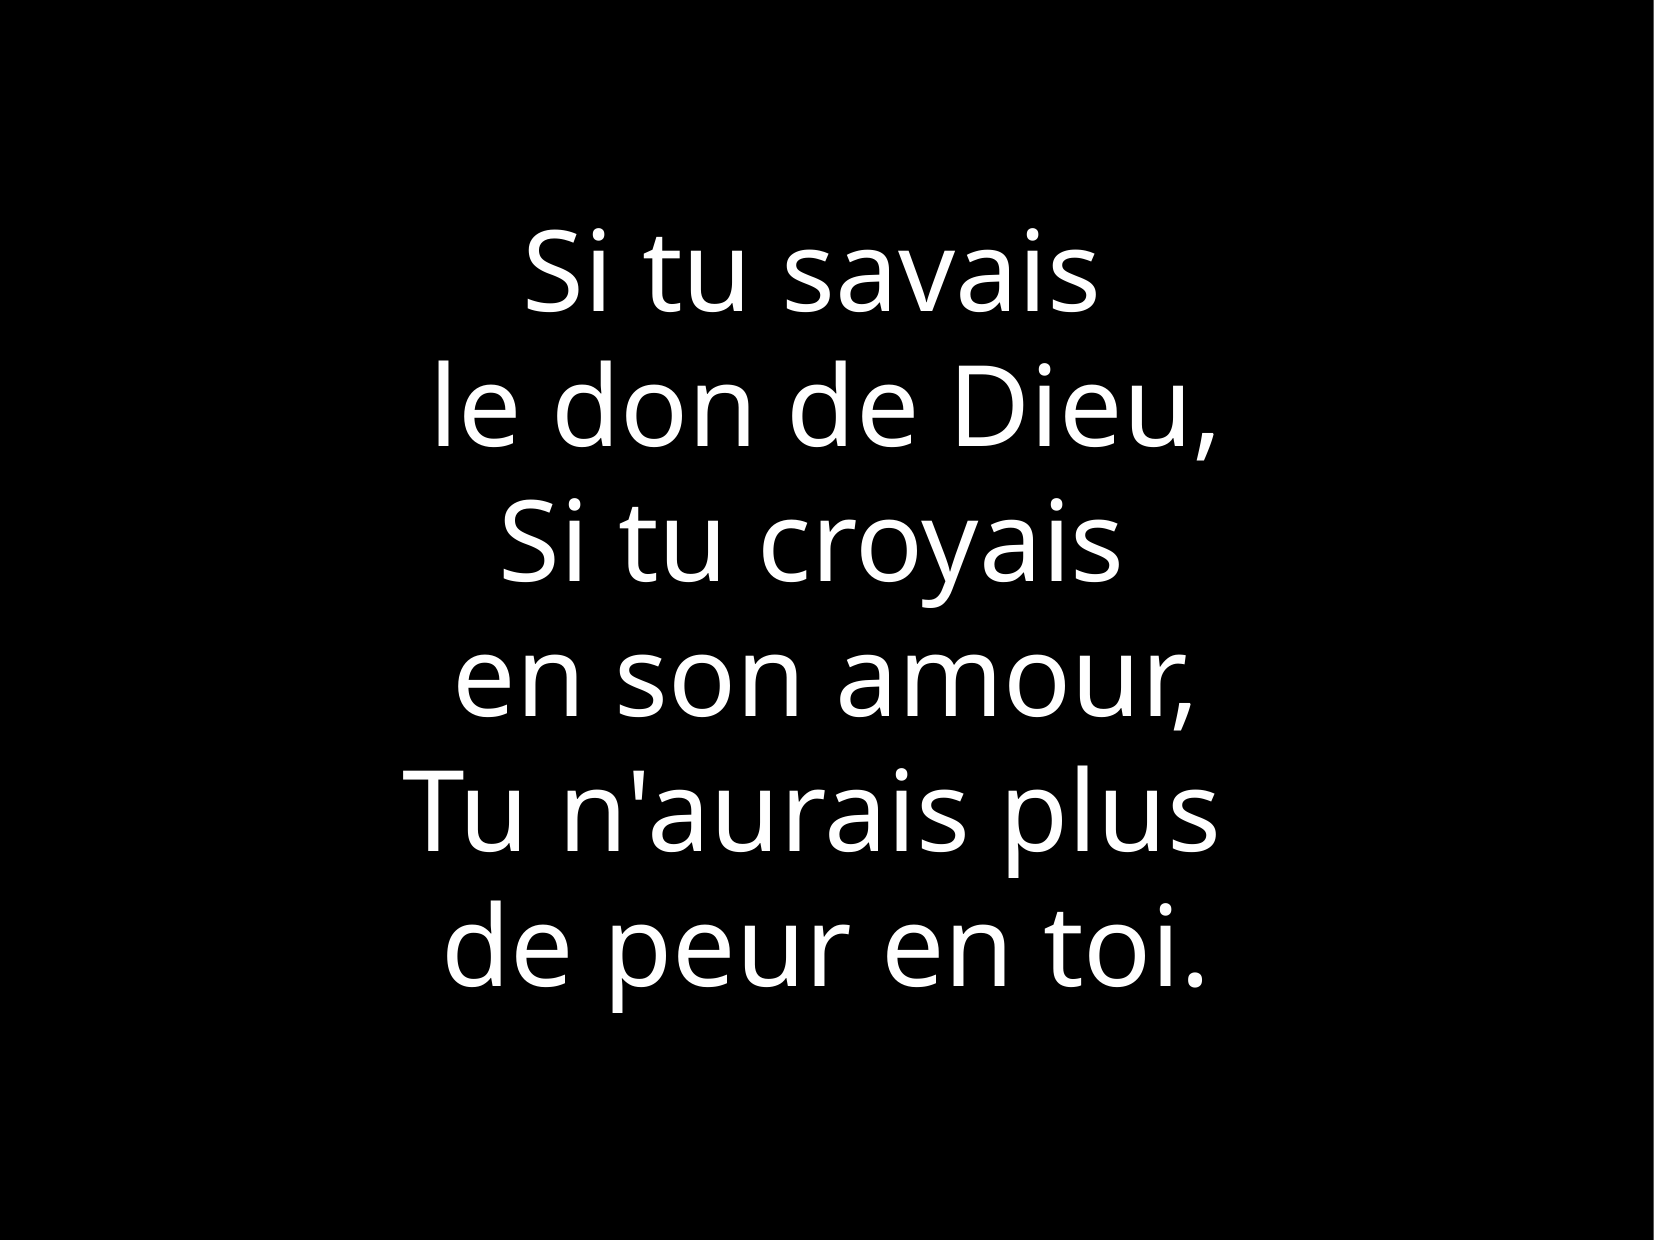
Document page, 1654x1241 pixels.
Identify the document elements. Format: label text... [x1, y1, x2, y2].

title Si tu savais le don de Dieu, Si tu croyais en son amour, Tu n'aurais plus de peur en toi. [82, 49, 1571, 257]
